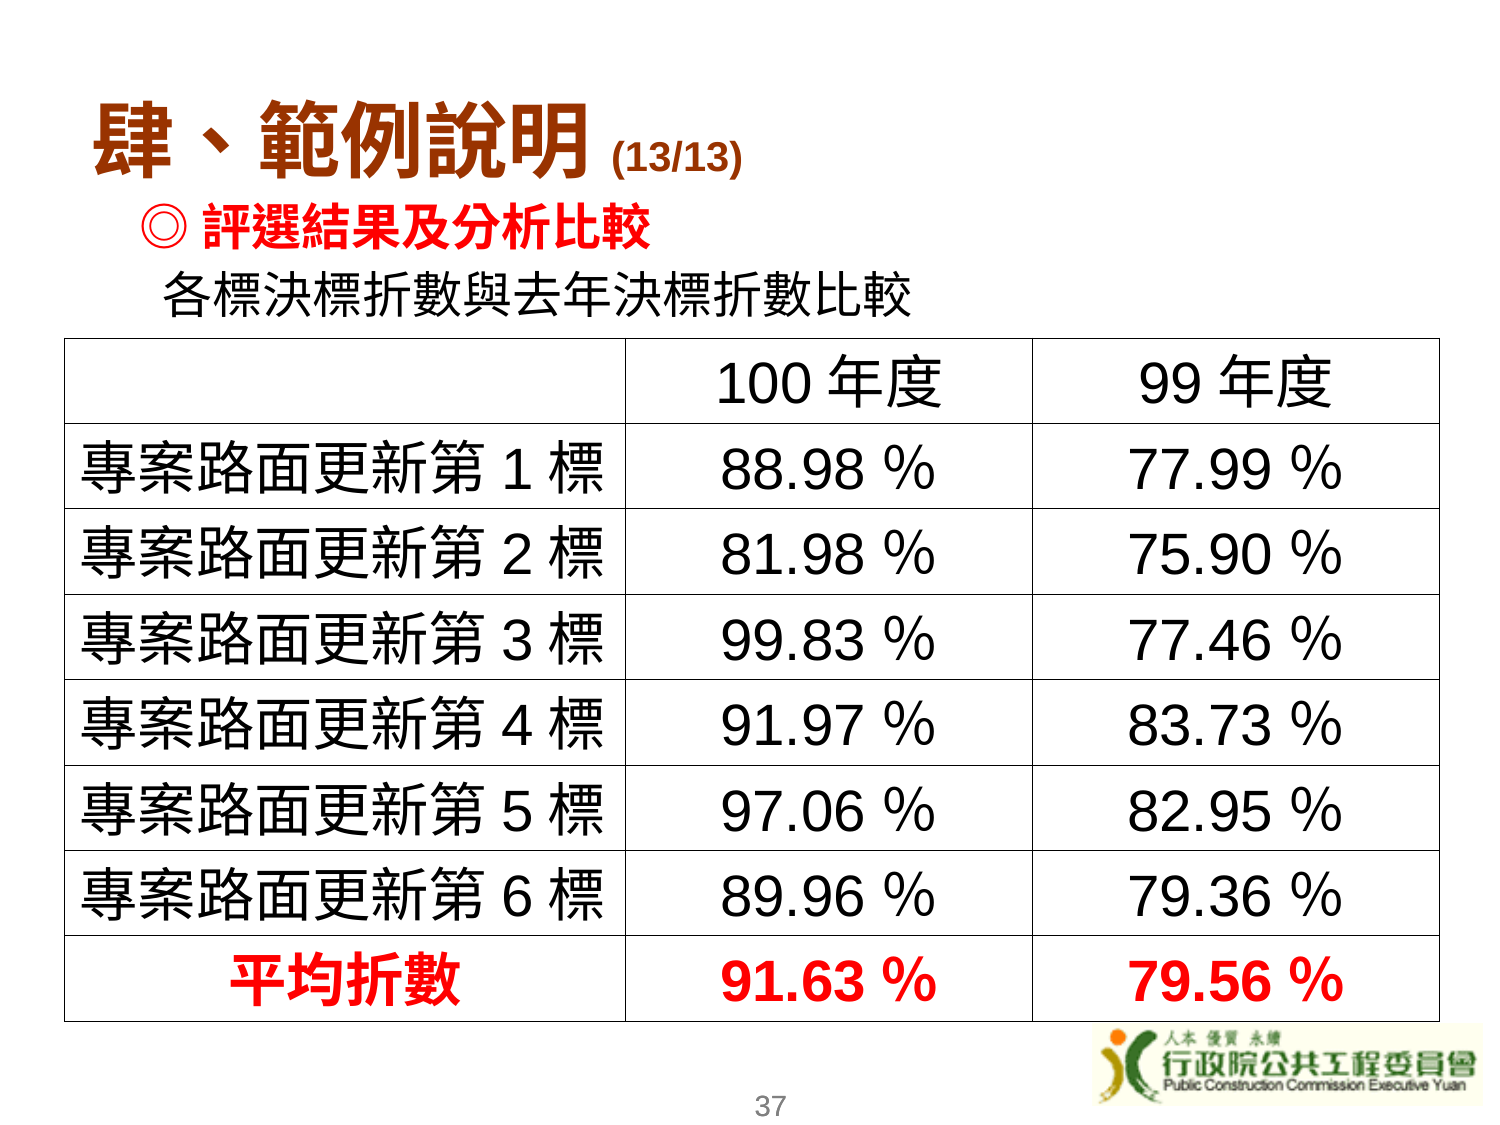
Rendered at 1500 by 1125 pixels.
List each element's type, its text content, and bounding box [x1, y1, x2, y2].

table_cell 75.90％ [1033, 509, 1439, 594]
table_cell 79.56％ [1033, 936, 1439, 1021]
table_cell 77.46％ [1033, 595, 1439, 679]
table_cell 89.96％ [626, 851, 1032, 935]
table_header 99年度 [1033, 339, 1439, 423]
text_box ◎評選結果及分析比較 [124, 187, 1288, 263]
table_cell 專案路面更新第4標 [65, 680, 625, 765]
table_cell 91.63％ [626, 936, 1032, 1021]
table_cell 97.06％ [626, 766, 1032, 850]
table_header [65, 339, 625, 423]
table_cell 99.83％ [626, 595, 1032, 679]
table_cell 平均折數 [65, 936, 625, 1021]
table_header 100年度 [626, 339, 1032, 423]
table_cell 專案路面更新第3標 [65, 595, 625, 679]
text_box 肆、範例說明(13/13) [76, 80, 786, 197]
table_cell 88.98％ [626, 424, 1032, 508]
picture [1092, 1023, 1483, 1106]
table_cell 79.36％ [1033, 851, 1439, 935]
text_box 各標決標折數與去年決標折數比較 [147, 255, 1411, 331]
table_cell 83.73％ [1033, 680, 1439, 765]
table_cell 91.97％ [626, 680, 1032, 765]
table_cell 專案路面更新第6標 [65, 851, 625, 935]
table_cell 82.95％ [1033, 766, 1439, 850]
table_cell 81.98％ [626, 509, 1032, 594]
table_cell 專案路面更新第5標 [65, 766, 625, 850]
table_cell 專案路面更新第1標 [65, 424, 625, 508]
text_box <編號> [614, 1054, 928, 1125]
table_cell 77.99％ [1033, 424, 1439, 508]
table_cell 專案路面更新第2標 [65, 509, 625, 594]
